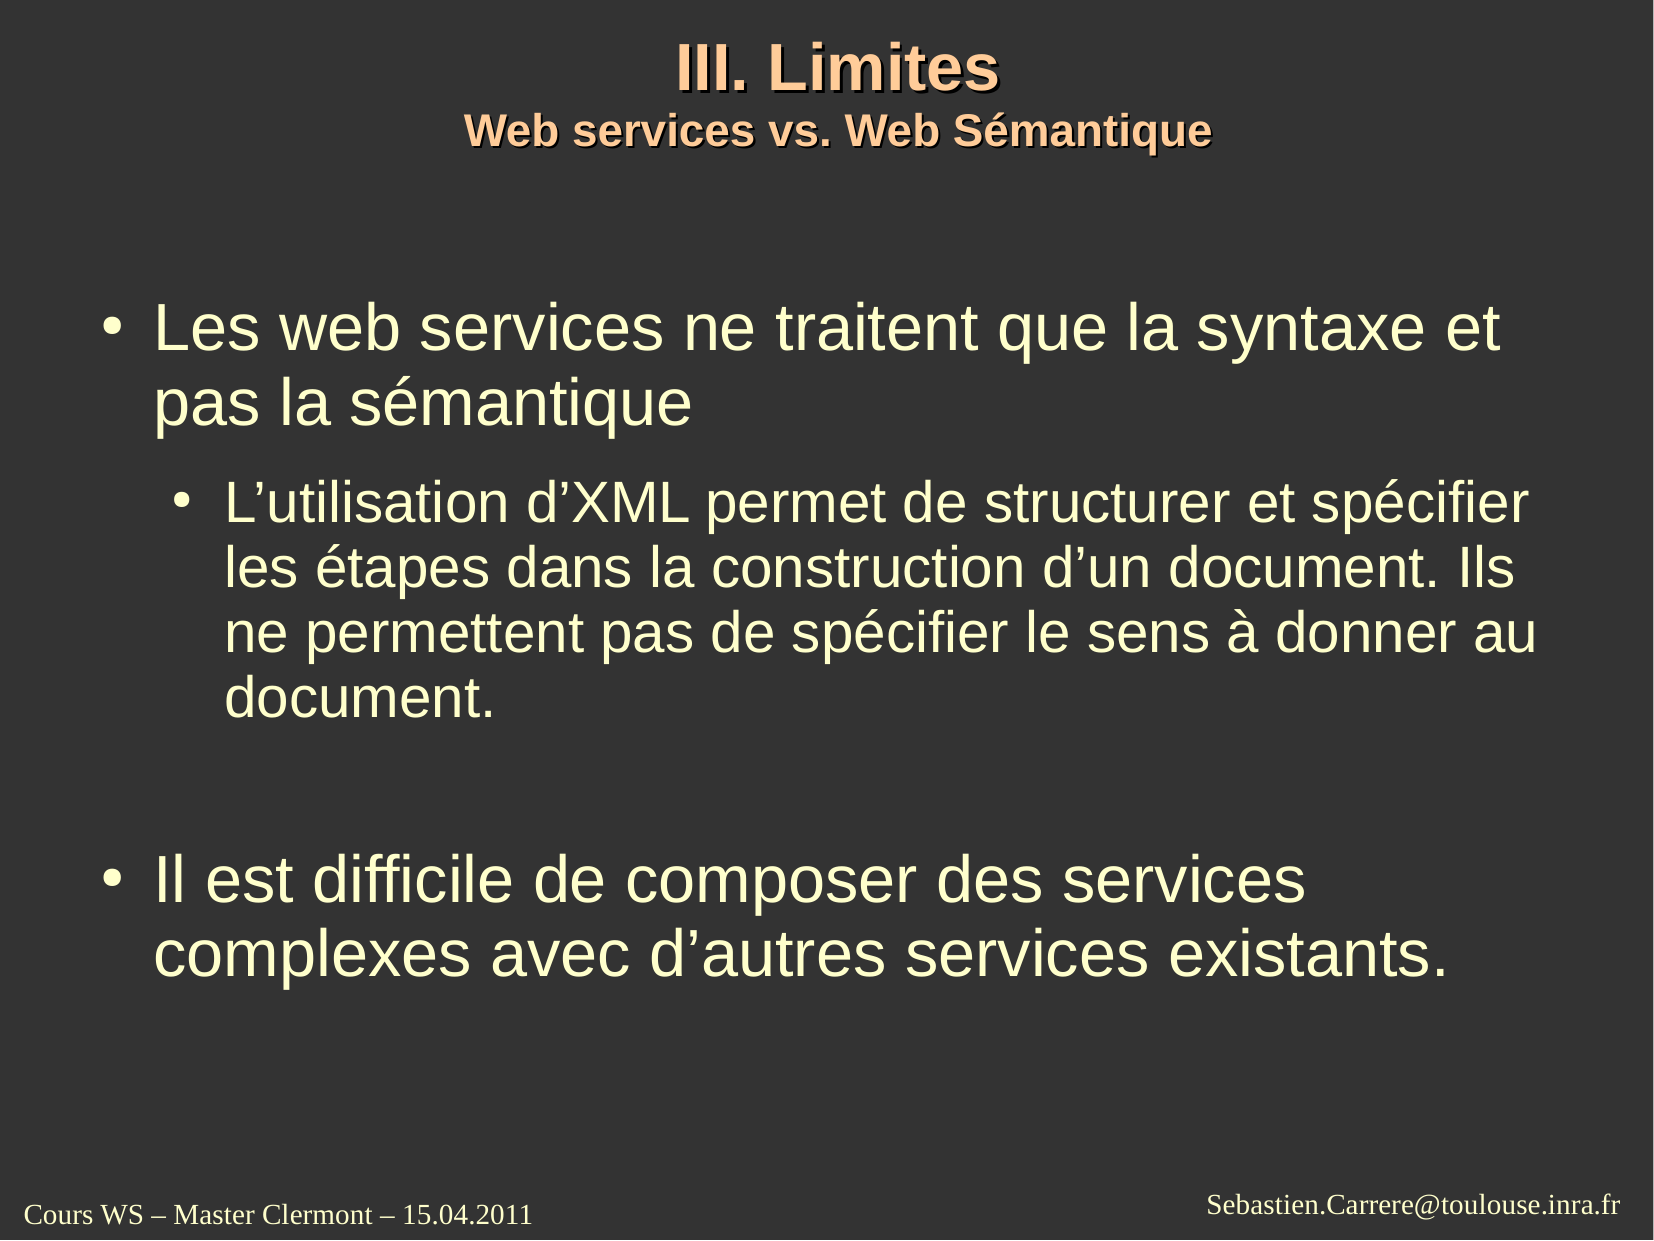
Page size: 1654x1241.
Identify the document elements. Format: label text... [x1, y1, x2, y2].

title III. Limites Web services vs. Web Sémantique [82, 29, 1595, 158]
list Les web services ne traitent que la syntaxe et pas la sémantique L’utilisation d’XML permet de structurer et spécifier les étapes dans la construction d’un document. Ils ne permettent pas de spécifier le sens à donner au document. Il est difficile de composer des services complexes avec d’autres services existants. [82, 290, 1571, 1109]
